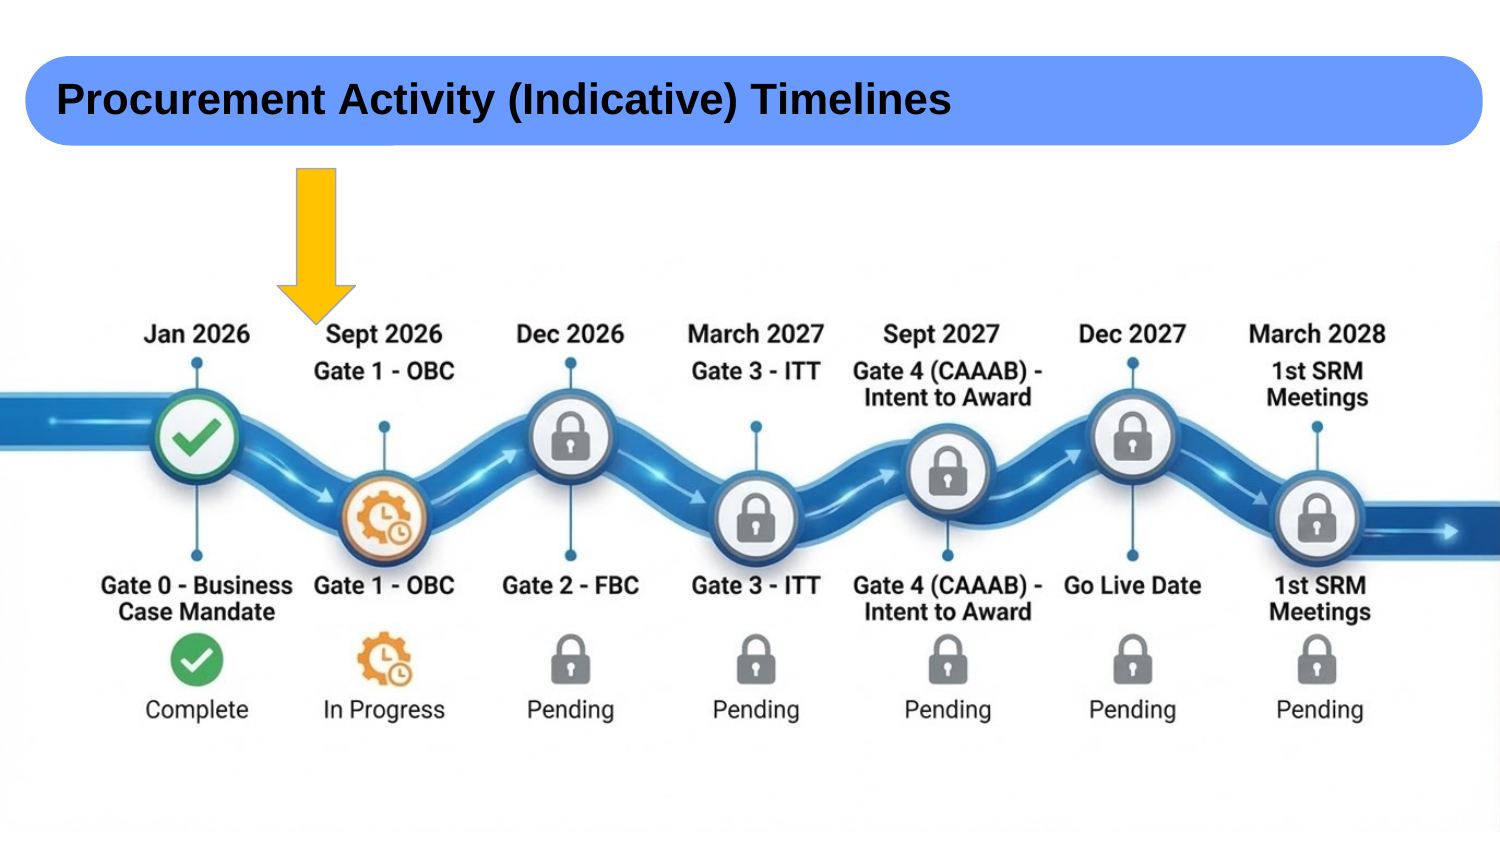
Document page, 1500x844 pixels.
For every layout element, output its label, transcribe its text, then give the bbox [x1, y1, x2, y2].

picture [0, 241, 1500, 832]
title Procurement Activity (Indicative) Timelines [55, 70, 1235, 137]
text_box [277, 168, 356, 325]
